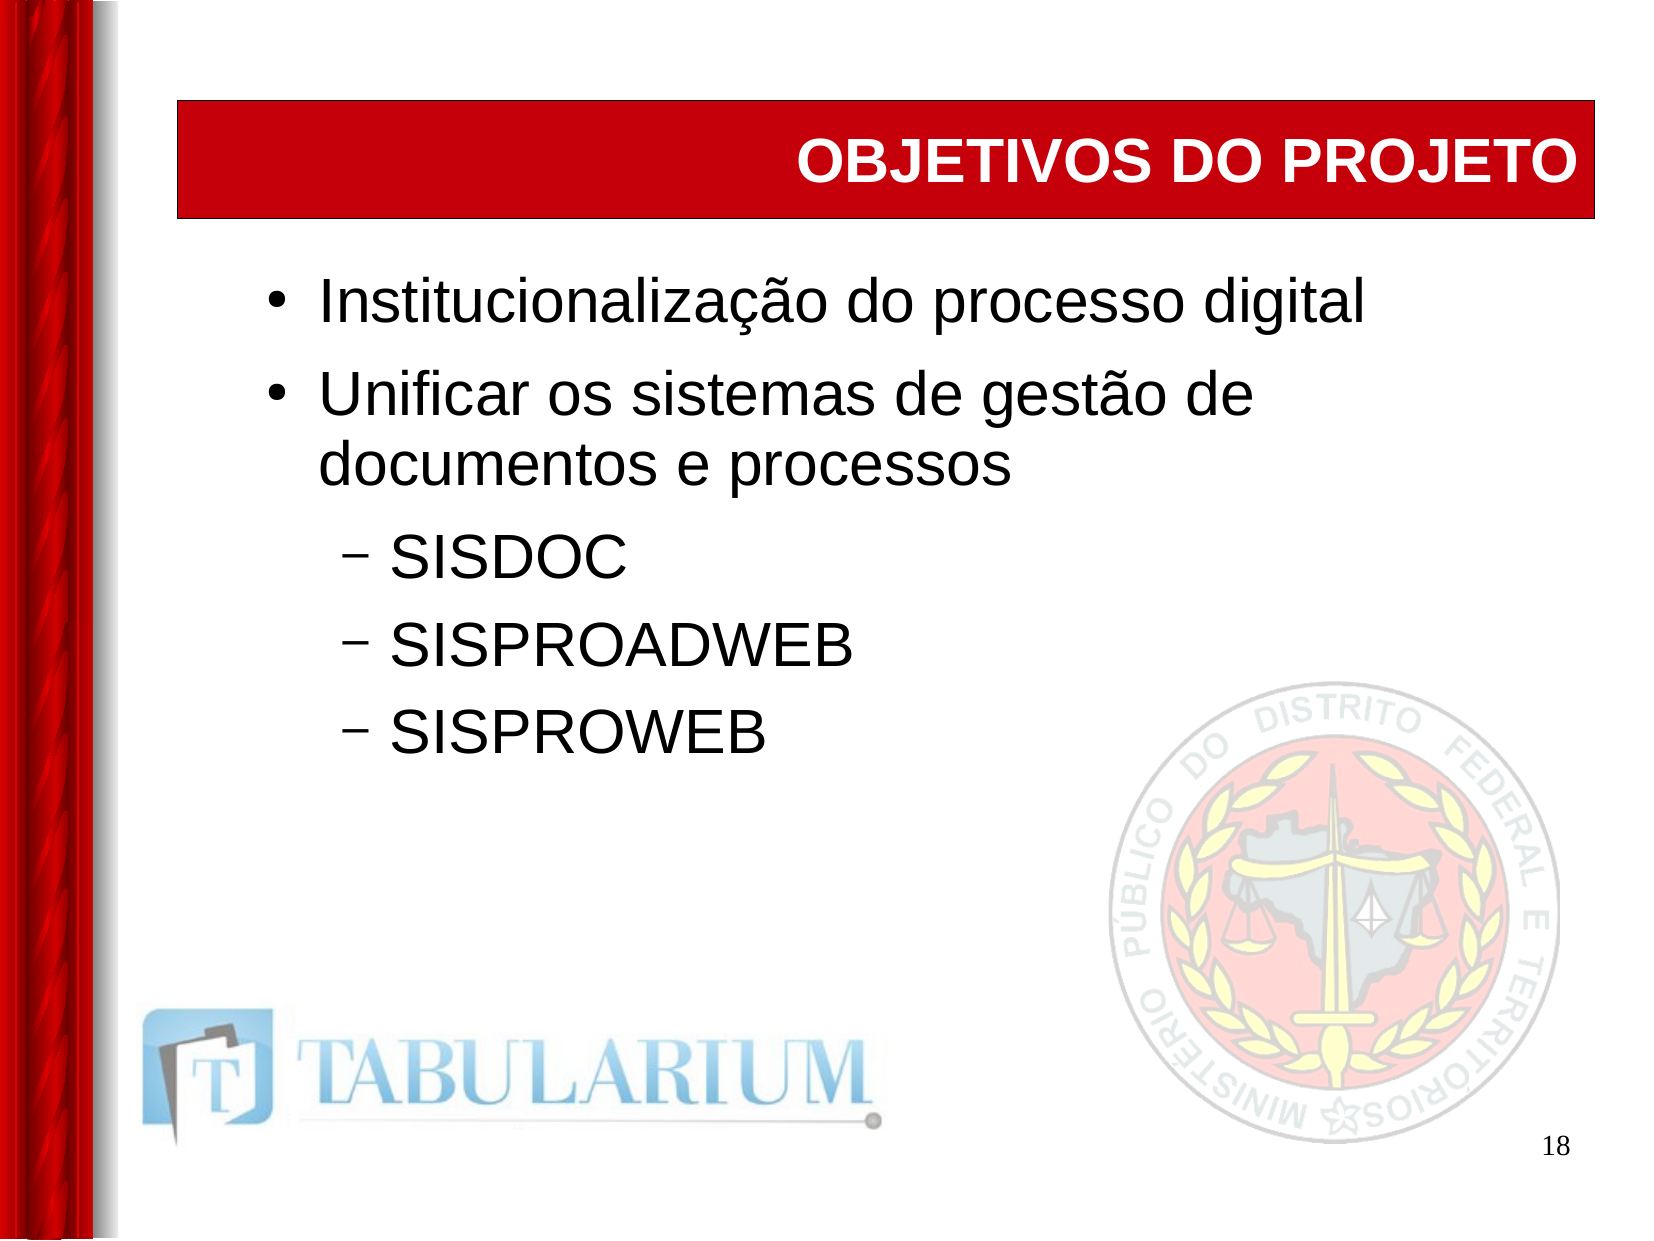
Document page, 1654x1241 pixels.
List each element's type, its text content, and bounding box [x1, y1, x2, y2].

list Institucionalização do processo digital Unificar os sistemas de gestão de documentos e processos SISDOC SISPROADWEB SISPROWEB [177, 265, 1565, 1093]
text_box OBJETIVOS DO PROJETO [206, 118, 1595, 205]
